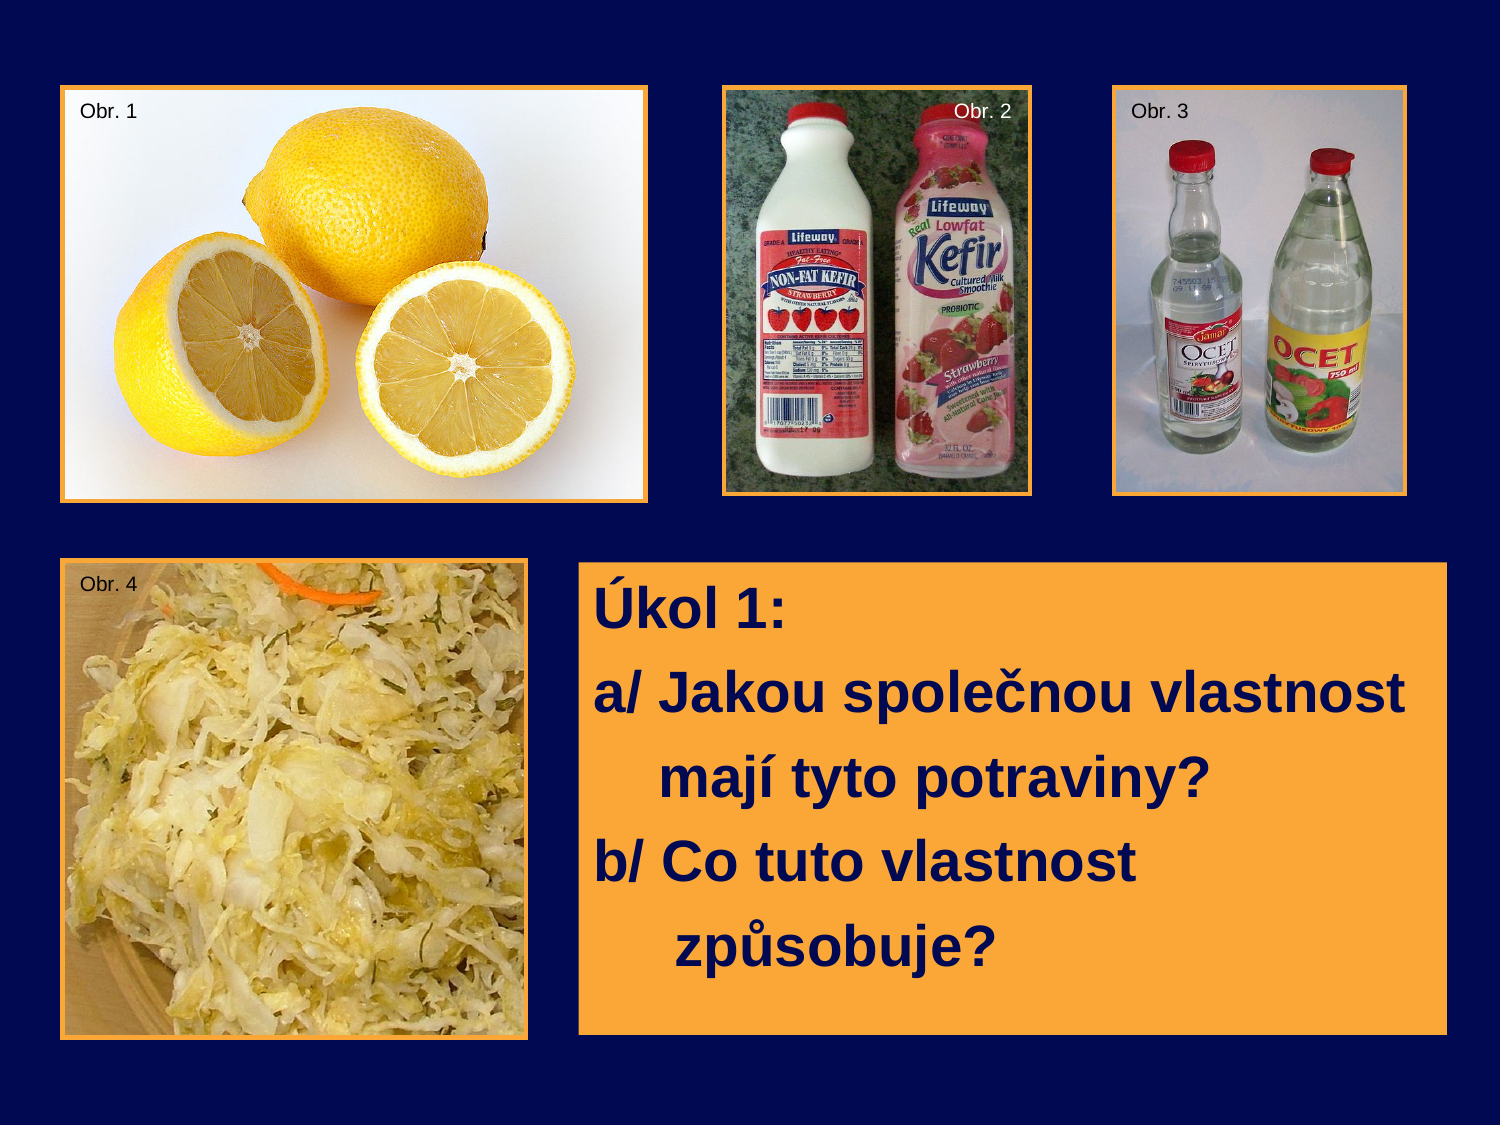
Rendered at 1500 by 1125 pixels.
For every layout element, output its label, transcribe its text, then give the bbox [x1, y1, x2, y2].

text_box [726, 90, 1028, 492]
list Úkol 1: a/ Jakou společnou vlastnost mají tyto potraviny? b/ Co tuto vlastnost způsobuje? [578, 562, 1447, 1035]
text_box Obr. 1 [65, 90, 153, 131]
text_box Obr. 2 [939, 90, 1027, 131]
text_box [64, 90, 644, 499]
text_box Obr. 4 [65, 562, 153, 603]
text_box Obr. 3 [1116, 90, 1204, 131]
picture [64, 562, 524, 1035]
text_box [1116, 90, 1403, 492]
